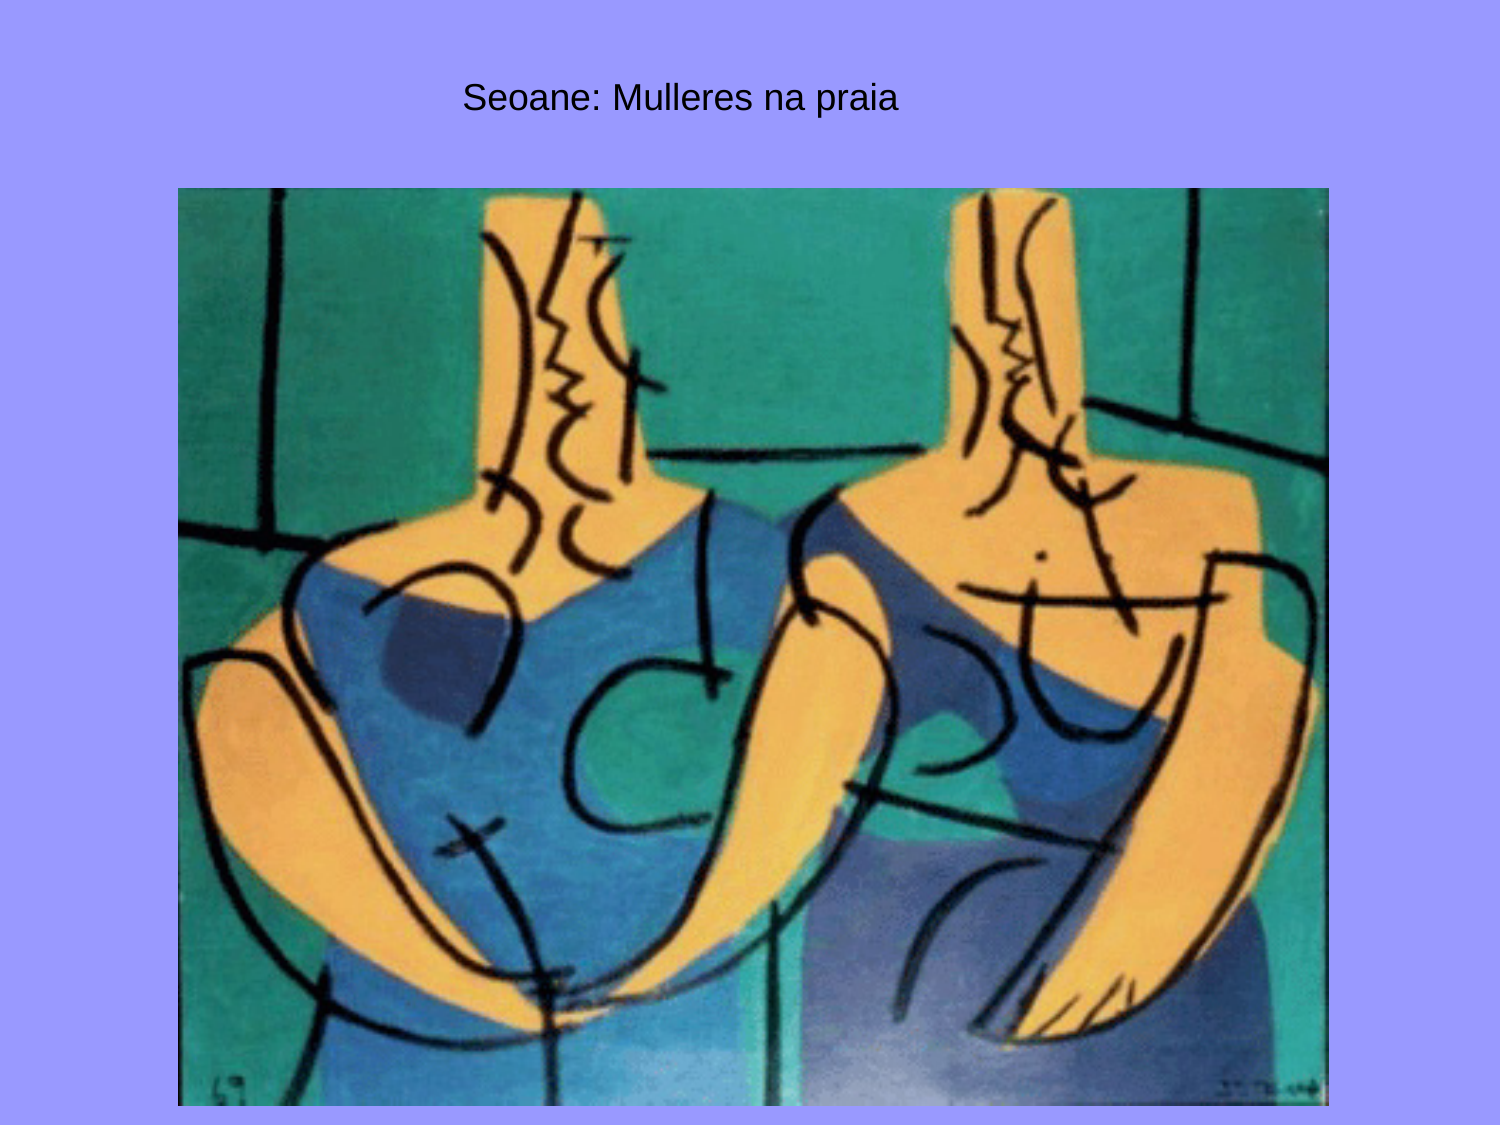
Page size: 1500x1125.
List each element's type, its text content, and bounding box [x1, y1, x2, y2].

picture [178, 188, 1329, 1106]
text_box Seoane: Mulleres na praia [447, 65, 914, 126]
